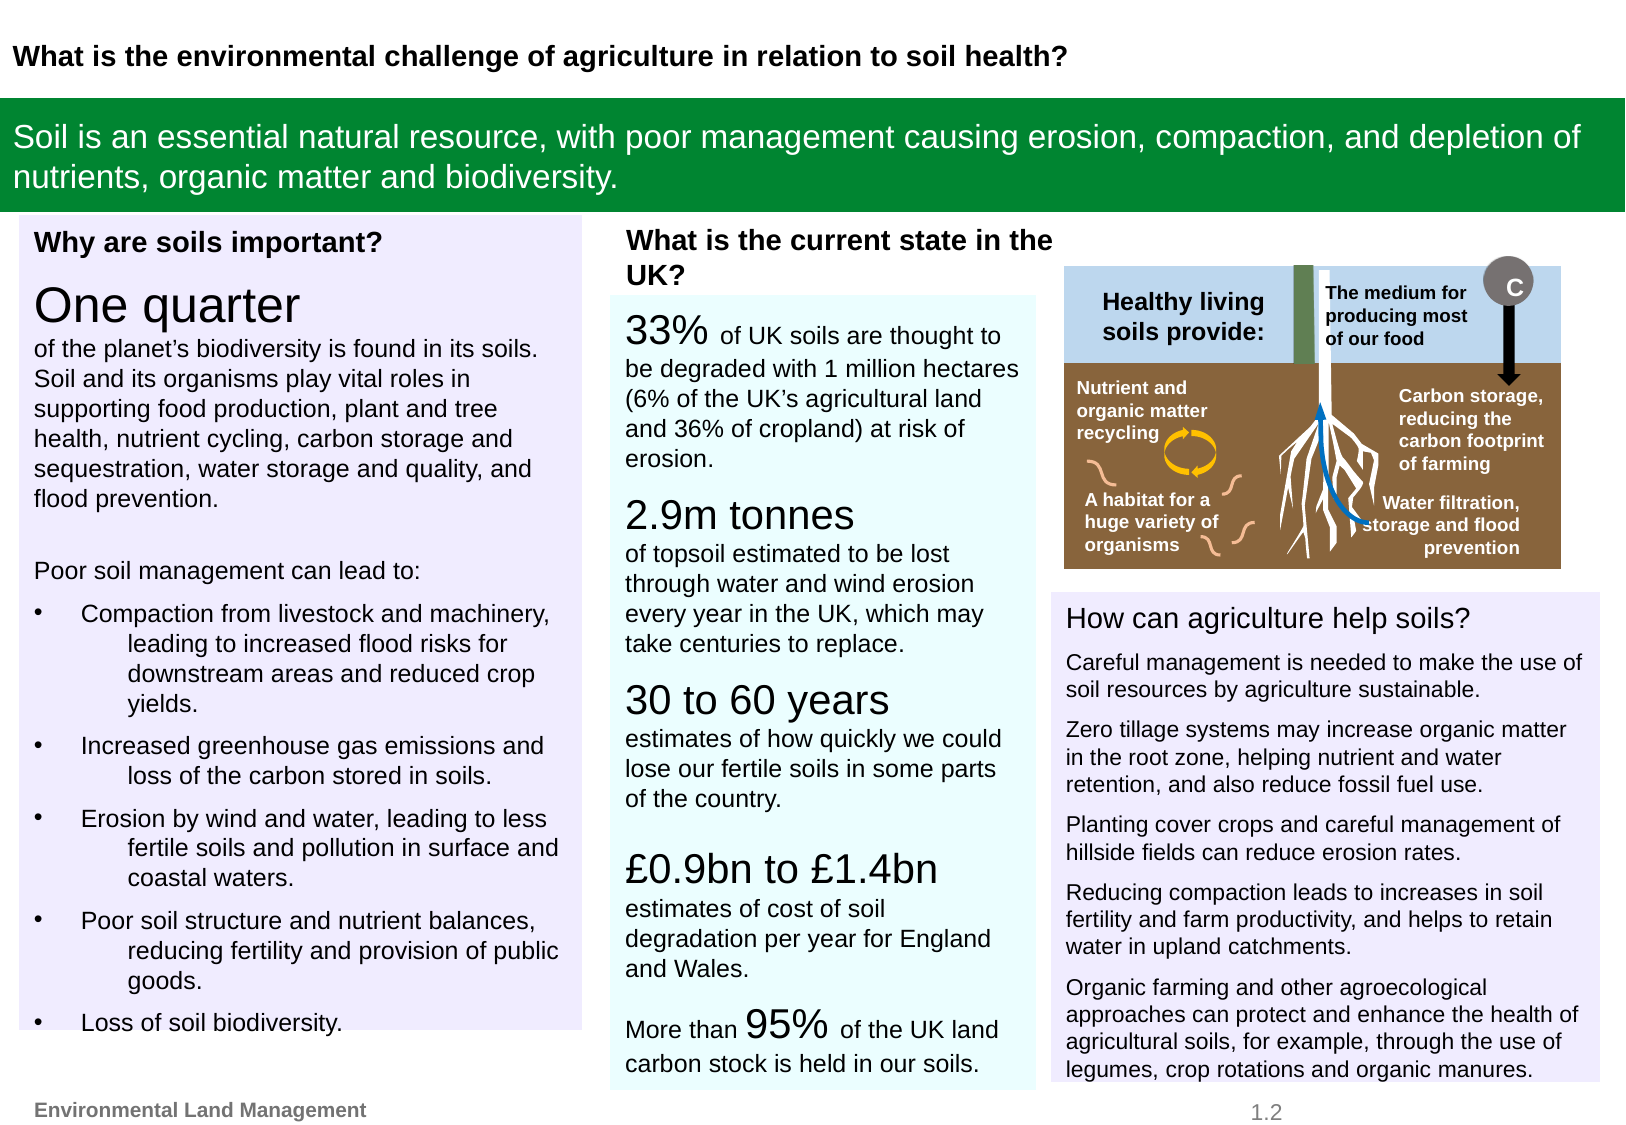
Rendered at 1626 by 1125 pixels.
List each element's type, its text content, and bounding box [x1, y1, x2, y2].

text_box Soil is an essential natural resource, with poor management causing erosion, compaction, and depletion of nutrients, organic matter and biodiversity. [0, 98, 1625, 212]
text_box 33% of UK soils are thought to be degraded with 1 million hectares (6% of the UK’s agricultural land and 36% of cropland) at risk of erosion. 2.9m tonnes of topsoil estimated to be lost through water and wind erosion every year in the UK, which may take centuries to replace. 30 to 60 years estimates of how quickly we could lose our fertile soils in some parts of the country. £0.9bn to £1.4bn estimates of cost of soil degradation per year for England and Wales. More than 95% of the UK land carbon stock is held in our soils. [610, 295, 1036, 1090]
text_box What is the environmental challenge of agriculture in relation to soil health? [0, 29, 1088, 98]
text_box The medium for producing most of our food [1310, 273, 1484, 358]
text_box Carbon storage, reducing the carbon footprint of farming [1383, 376, 1592, 483]
text_box [1414, 266, 1561, 385]
text_box A habitat for a huge variety of organisms [1069, 479, 1262, 564]
text_box [1414, 266, 1488, 273]
text_box Why are soils important? One quarter of the planet’s biodiversity is found in its soils. Soil and its organisms play vital roles in supporting food production, plant and tree health, nutrient cycling, carbon storage and sequestration, water storage and quality, and flood prevention. Poor soil management can lead to: Compaction from livestock and machinery, leading to increased flood risks for downstream areas and reduced crop yields. Increased greenhouse gas emissions and loss of the carbon stored in soils. Erosion by wind and water, leading to less fertile soils and pollution in surface and coastal waters. Poor soil structure and nutrient balances, reducing fertility and provision of public goods. Loss of soil biodiversity. [19, 215, 582, 1030]
text_box 1.2 [1235, 1081, 1602, 1125]
text_box Water filtration, storage and flood prevention [1346, 483, 1554, 567]
picture [1207, 452, 1215, 464]
text_box C [1483, 256, 1534, 306]
text_box Environmental Land Management [34, 1097, 367, 1122]
picture [1207, 265, 1414, 277]
text_box Healthy living soils provide: [1087, 277, 1334, 354]
text_box How can agriculture help soils? Careful management is needed to make the use of soil resources by agriculture sustainable. Zero tillage systems may increase organic matter in the root zone, helping nutrient and water retention, and also reduce fossil fuel use. Planting cover crops and careful management of hillside fields can reduce erosion rates. Reducing compaction leads to increases in soil fertility and farm productivity, and helps to retain water in upland catchments. Organic farming and other agroecological approaches can protect and enhance the health of agricultural soils, for example, through the use of legumes, crop rotations and organic manures. [1051, 592, 1600, 1082]
text_box Nutrient and organic matter recycling [1061, 368, 1270, 452]
picture [1207, 354, 1414, 559]
text_box [1064, 266, 1207, 368]
text_box [1064, 426, 1561, 569]
text_box What is the current state in the UK? [610, 213, 1083, 300]
